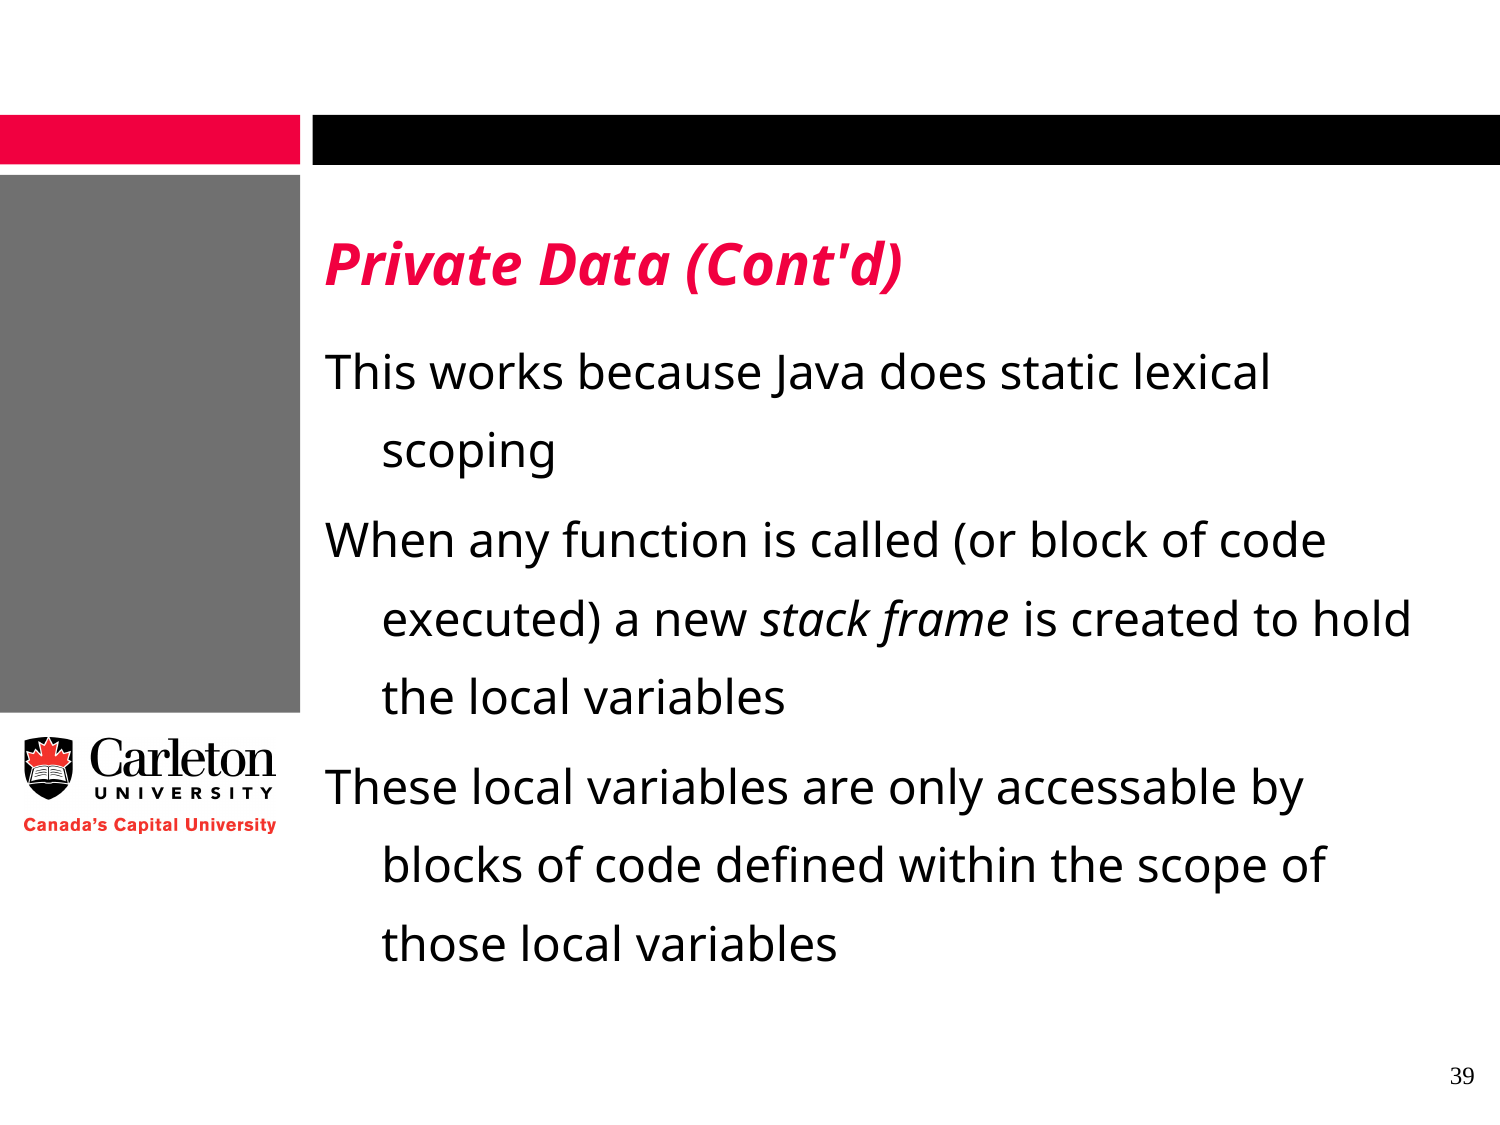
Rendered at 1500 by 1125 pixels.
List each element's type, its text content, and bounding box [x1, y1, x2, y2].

picture [24, 737, 276, 834]
list This works because Java does static lexical scoping When any function is called (or block of code executed) a new stack frame is created to hold the local variables These local variables are only accessable by blocks of code defined within the scope of those local variables [324, 324, 1450, 1036]
title Private Data (Cont'd) [324, 194, 1450, 324]
